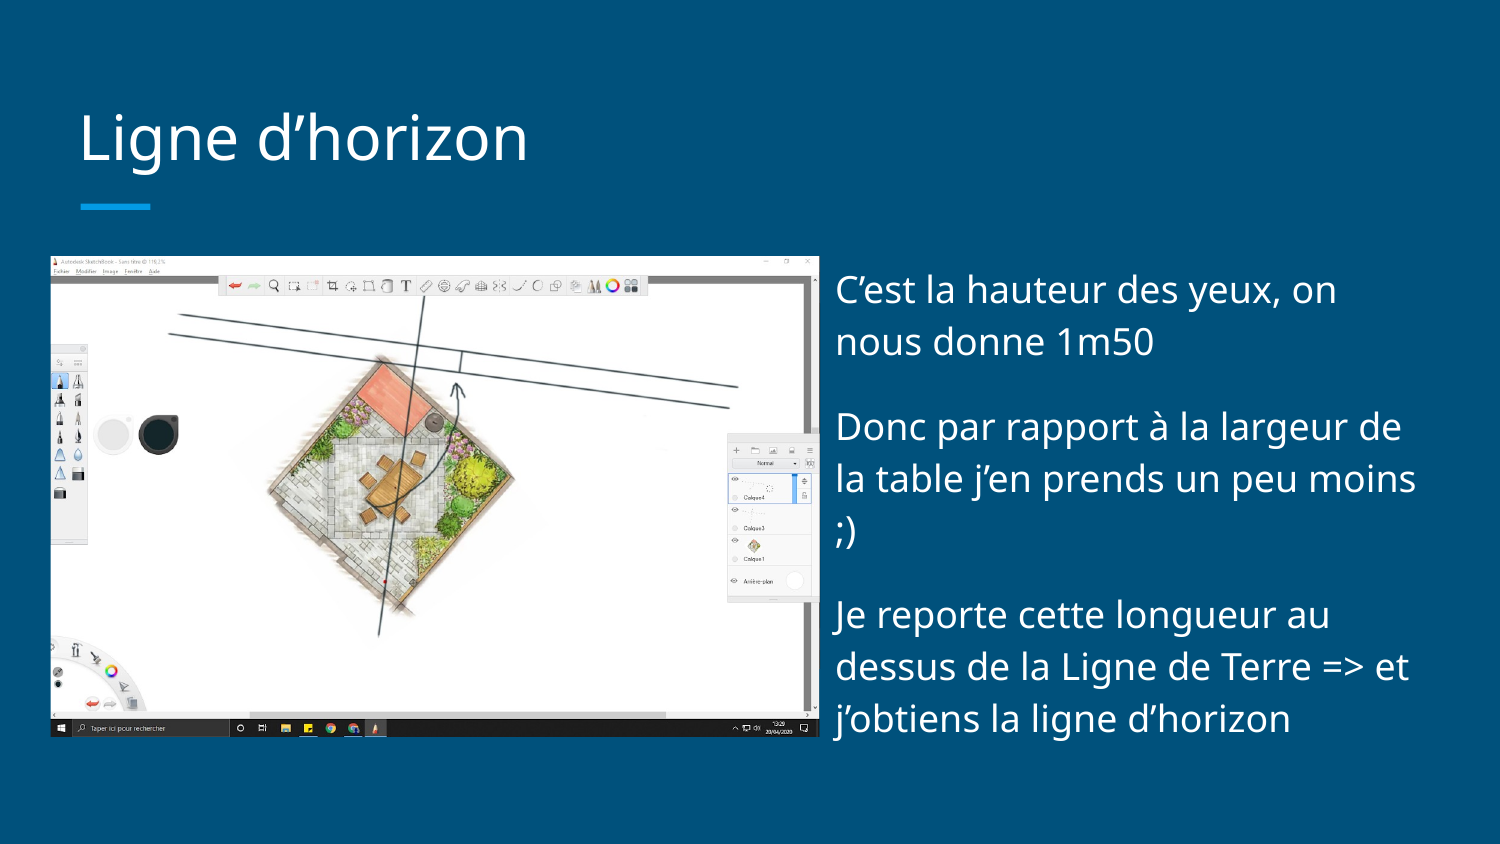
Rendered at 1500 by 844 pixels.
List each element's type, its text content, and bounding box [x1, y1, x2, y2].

title Ligne d’horizon [63, 75, 1437, 188]
list C’est la hauteur des yeux, on nous donne 1m50 Donc par rapport à la largeur de la table j’en prends un peu moins ;) Je reporte cette longueur au dessus de la Ligne de Terre => et j’obtiens la ligne d’horizon [820, 244, 1437, 750]
picture [51, 257, 820, 736]
